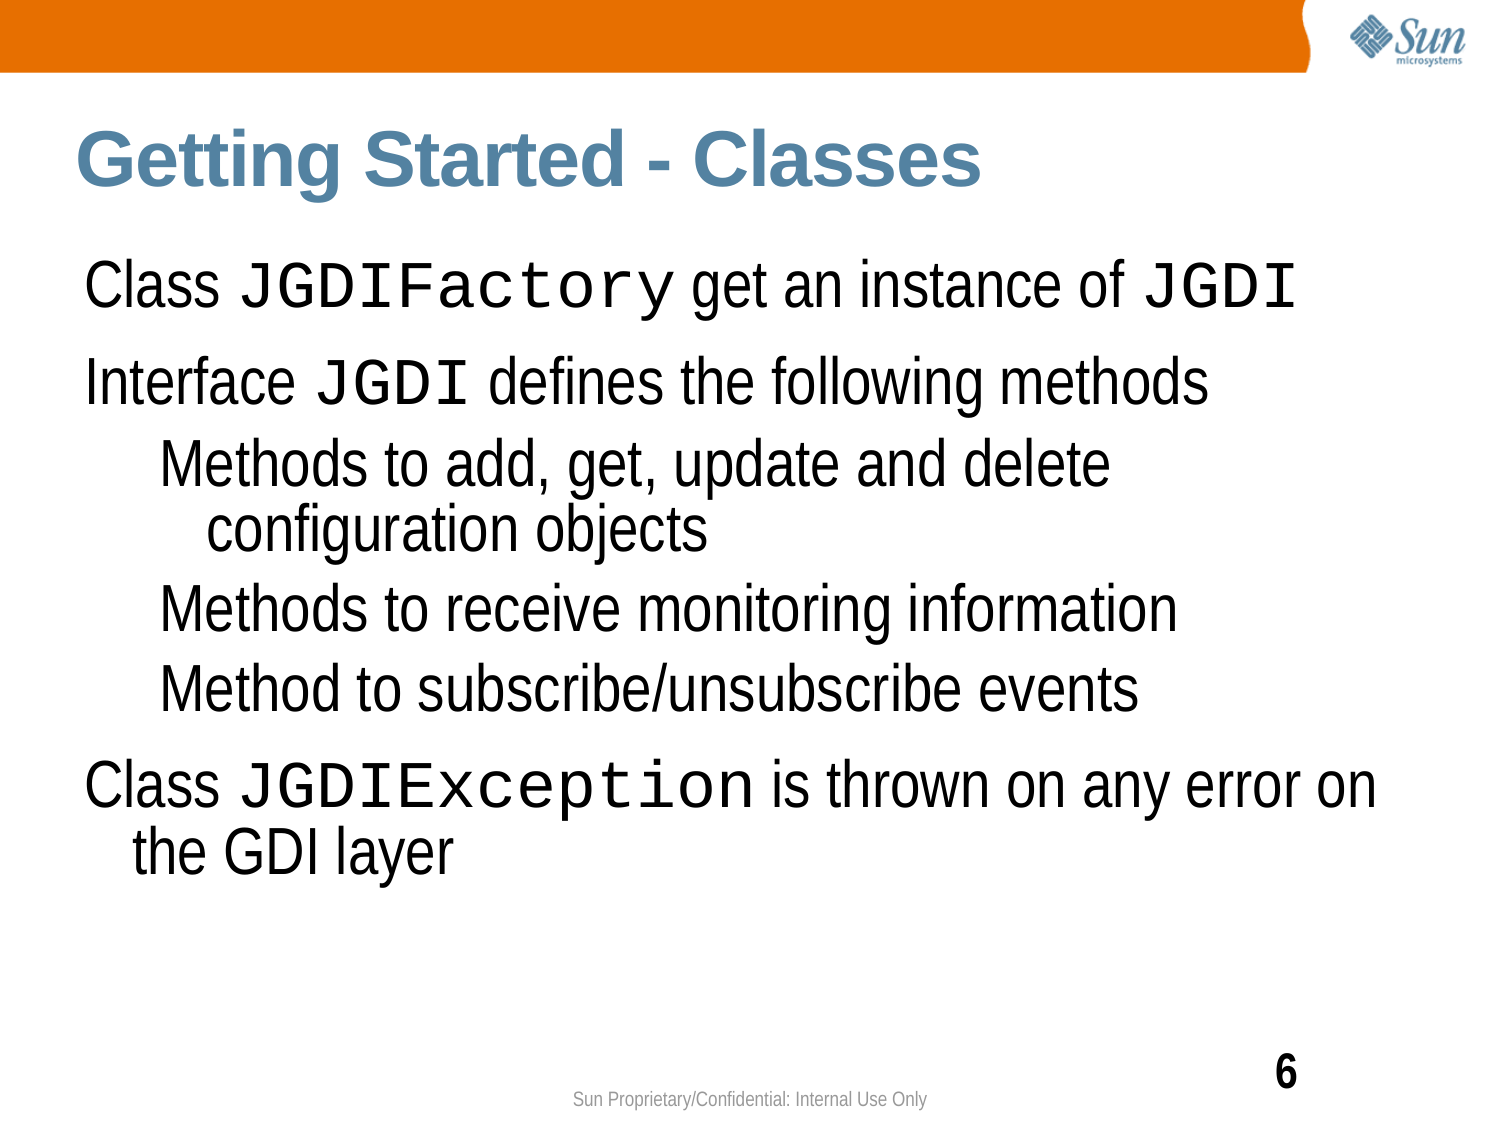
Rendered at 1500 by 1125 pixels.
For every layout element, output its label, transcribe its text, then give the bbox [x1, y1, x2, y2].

list Class JGDIFactory get an instance of JGDI Interface JGDI defines the following methods Methods to add, get, update and delete configuration objects Methods to receive monitoring information Method to subscribe/unsubscribe events Class JGDIException is thrown on any error on the GDI layer [64, 251, 1402, 946]
title Getting Started - Classes [75, 122, 1438, 228]
picture [0, 0, 1500, 75]
